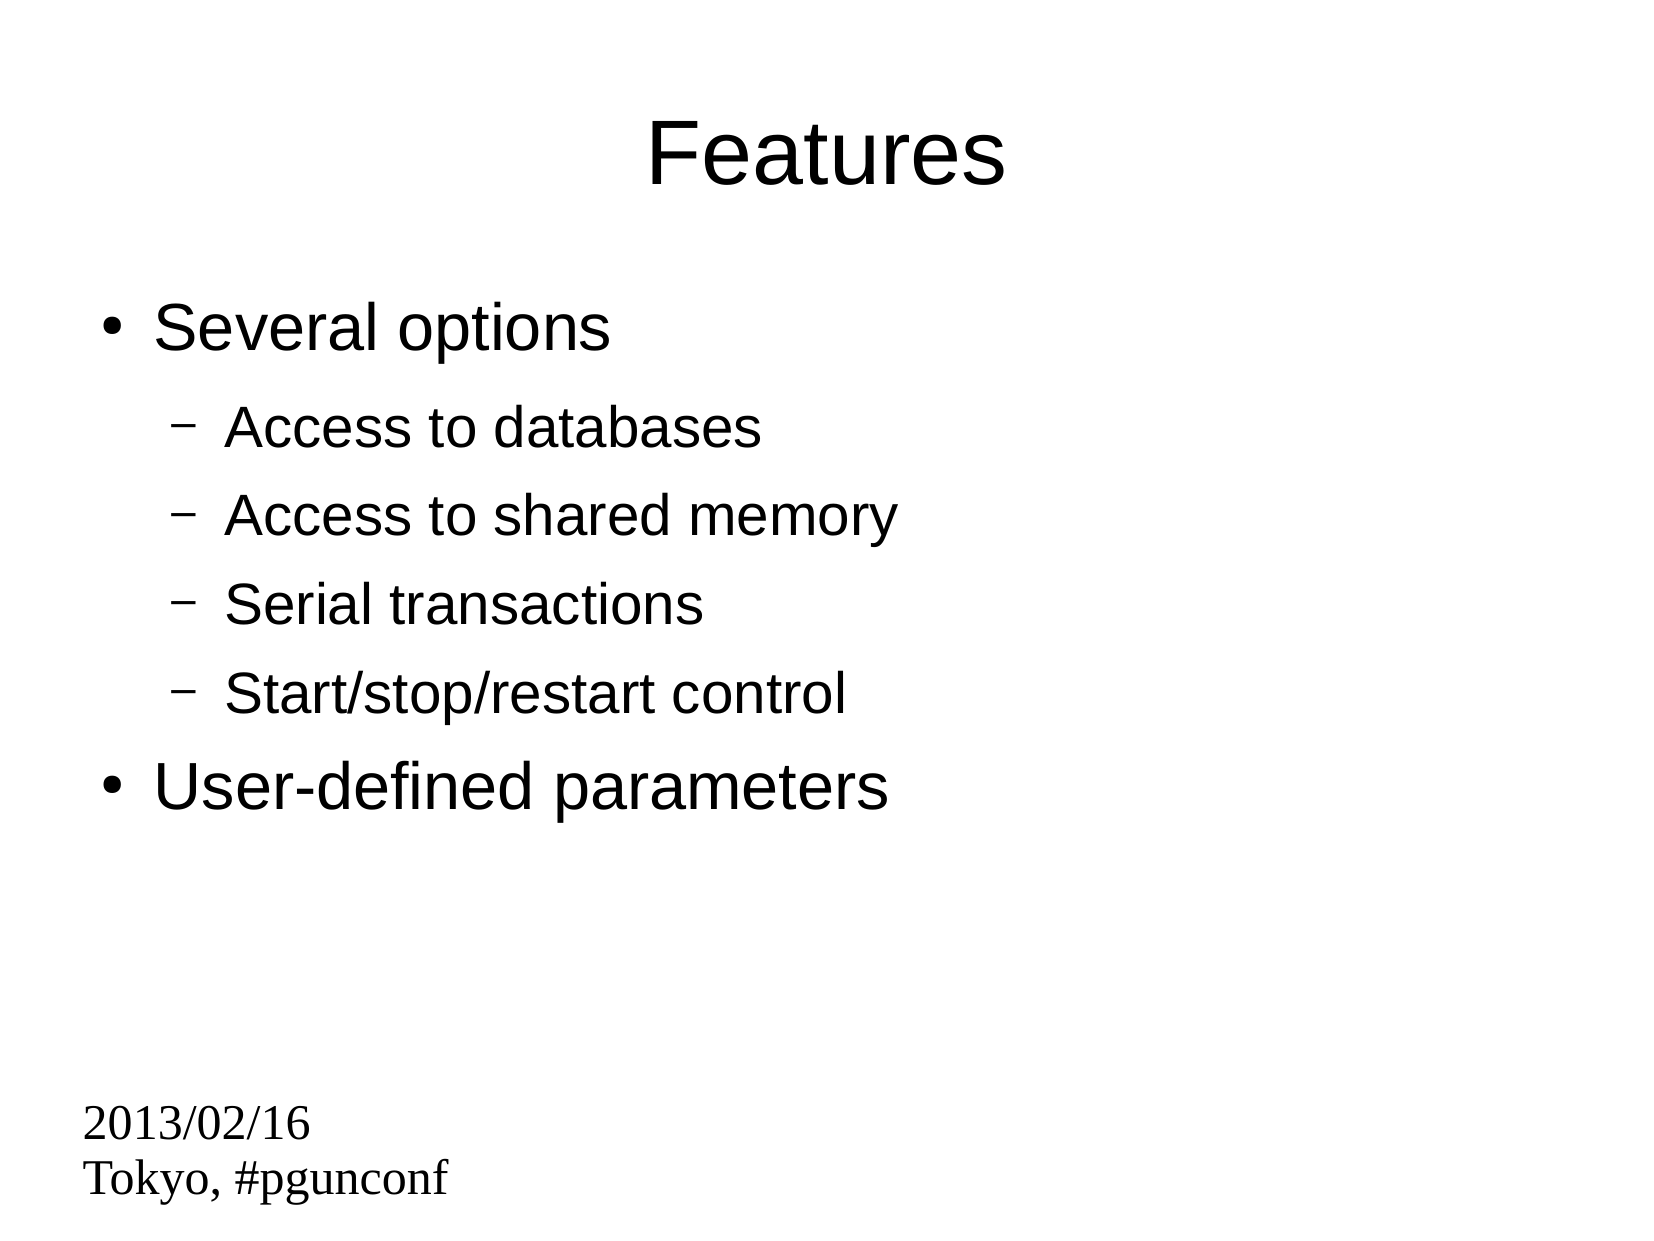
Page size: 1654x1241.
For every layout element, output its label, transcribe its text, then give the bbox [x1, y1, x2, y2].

list Several options Access to databases Access to shared memory Serial transactions Start/stop/restart control User-defined parameters [82, 290, 1538, 1010]
title Features [82, 49, 1571, 257]
